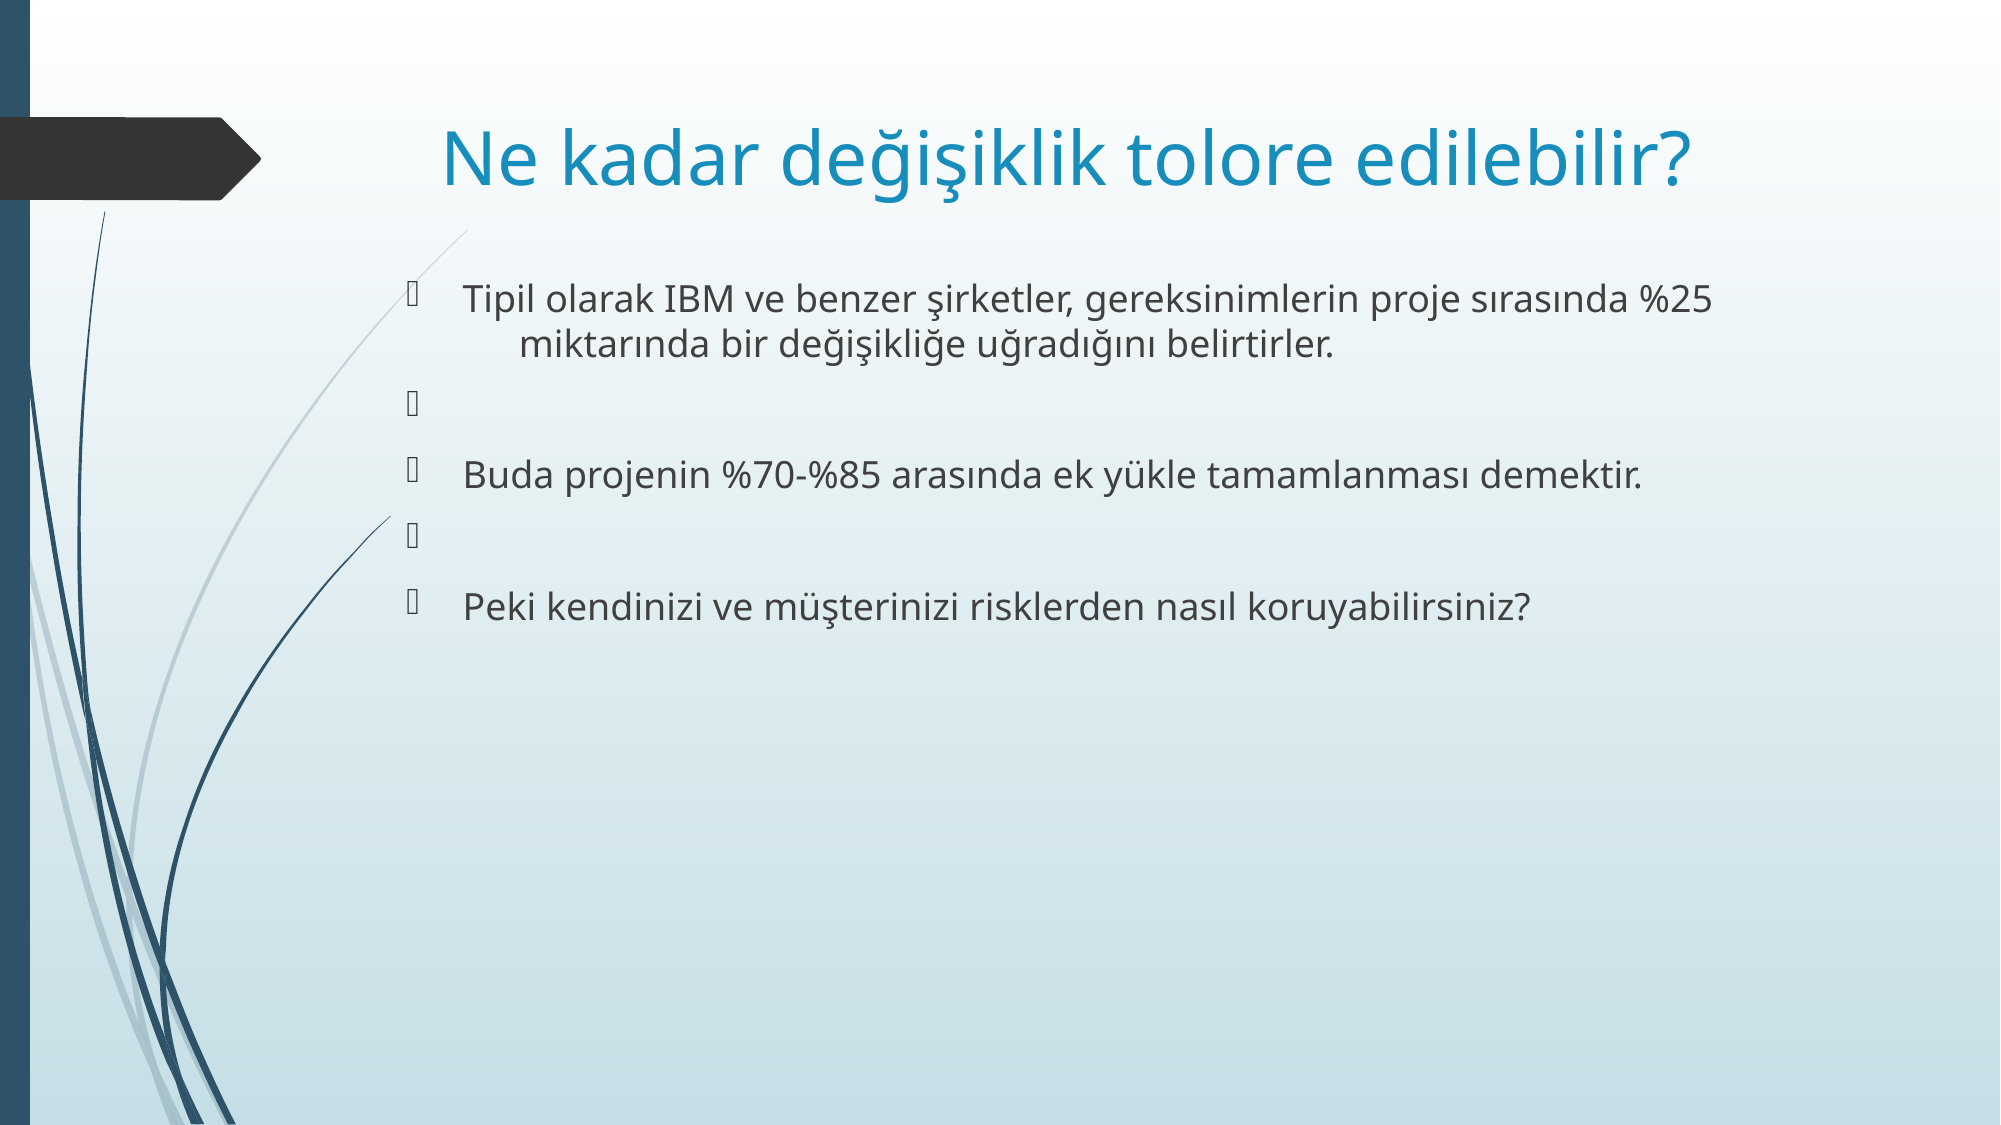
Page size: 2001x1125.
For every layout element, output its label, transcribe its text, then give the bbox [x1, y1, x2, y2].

title Ne kadar değişiklik tolore edilebilir? [425, 102, 1888, 267]
list Tipil olarak IBM ve benzer şirketler, gereksinimlerin proje sırasında %25 miktarında bir değişikliğe uğradığını belirtirler. Buda projenin %70-%85 arasında ek yükle tamamlanması demektir. Peki kendinizi ve müşterinizi risklerden nasıl koruyabilirsiniz? [391, 267, 1888, 970]
